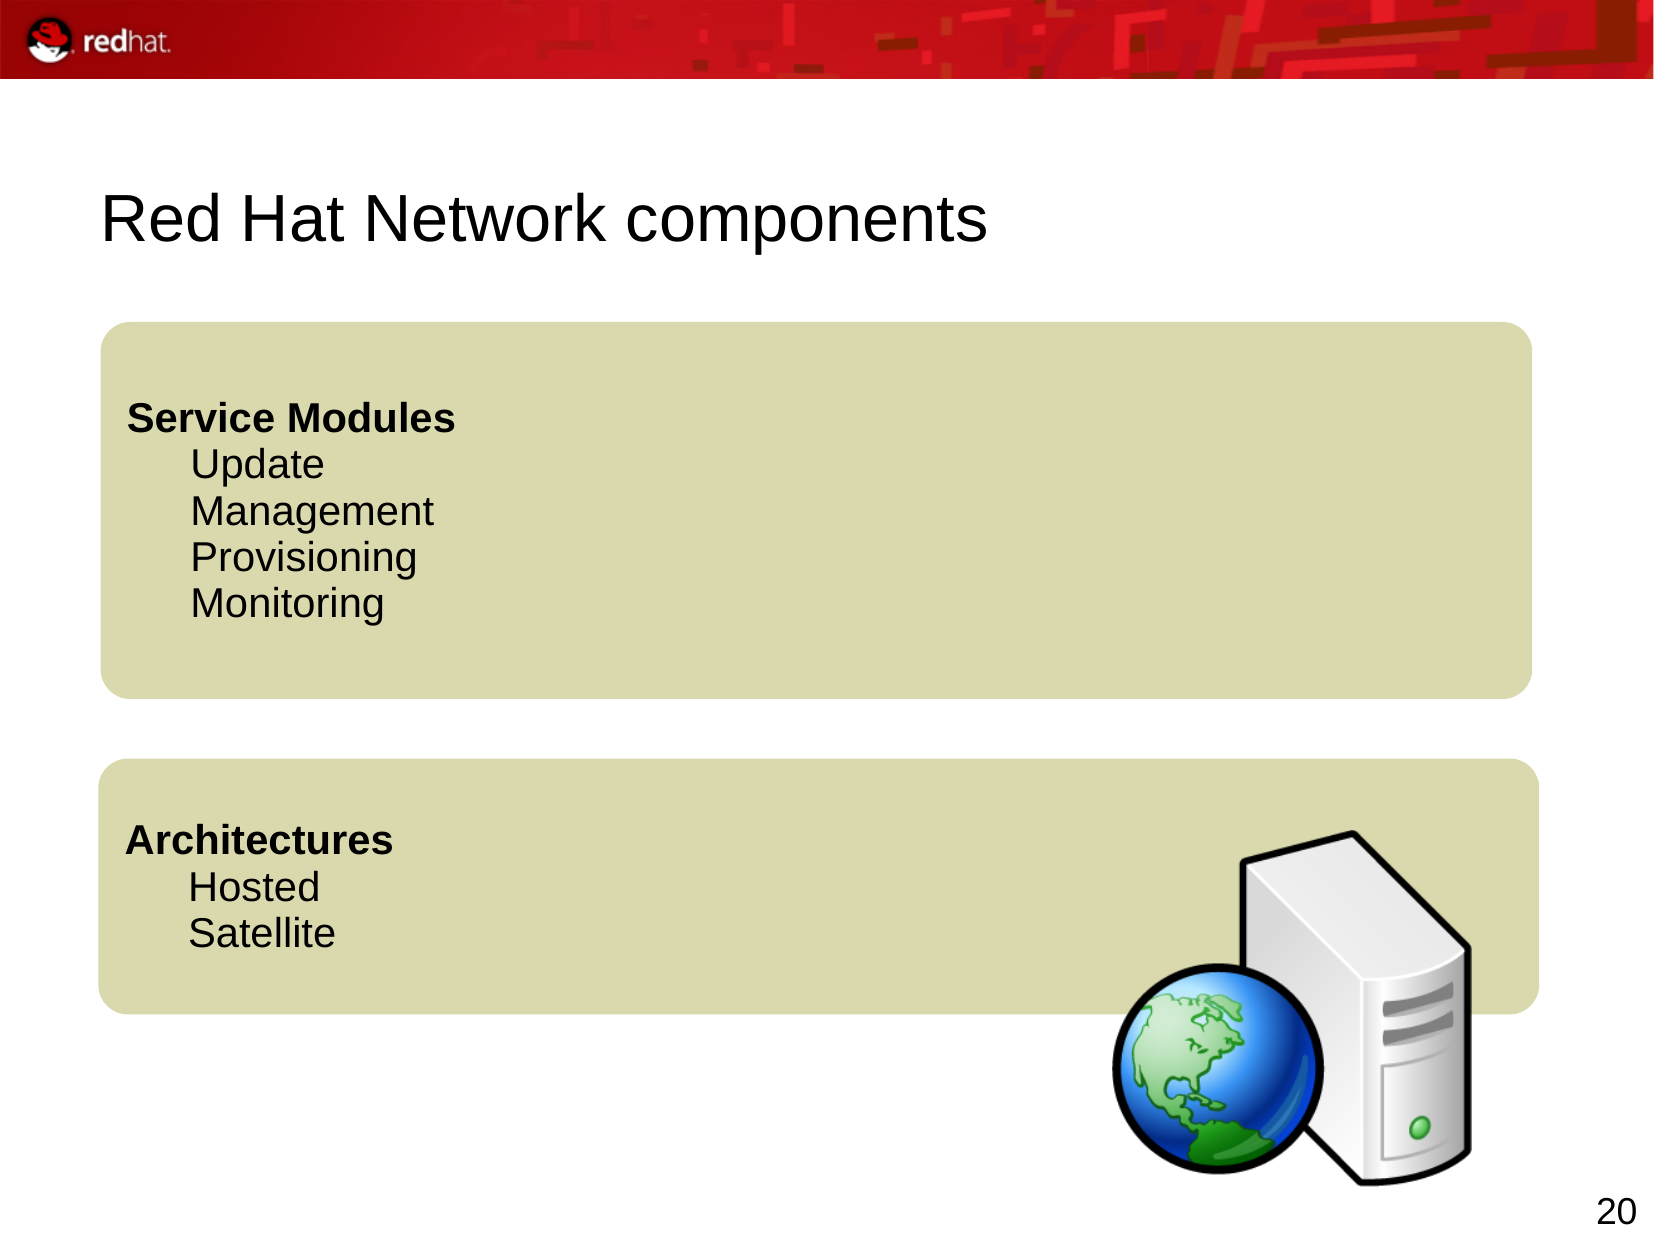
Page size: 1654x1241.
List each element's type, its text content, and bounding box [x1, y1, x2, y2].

text_box Architectures Hosted Satellite [98, 758, 1540, 1015]
picture [0, 0, 1654, 79]
text_box Service Modules Update Management Provisioning Monitoring [100, 321, 1533, 699]
picture [1112, 830, 1472, 1187]
title Red Hat Network components [100, 171, 1506, 266]
